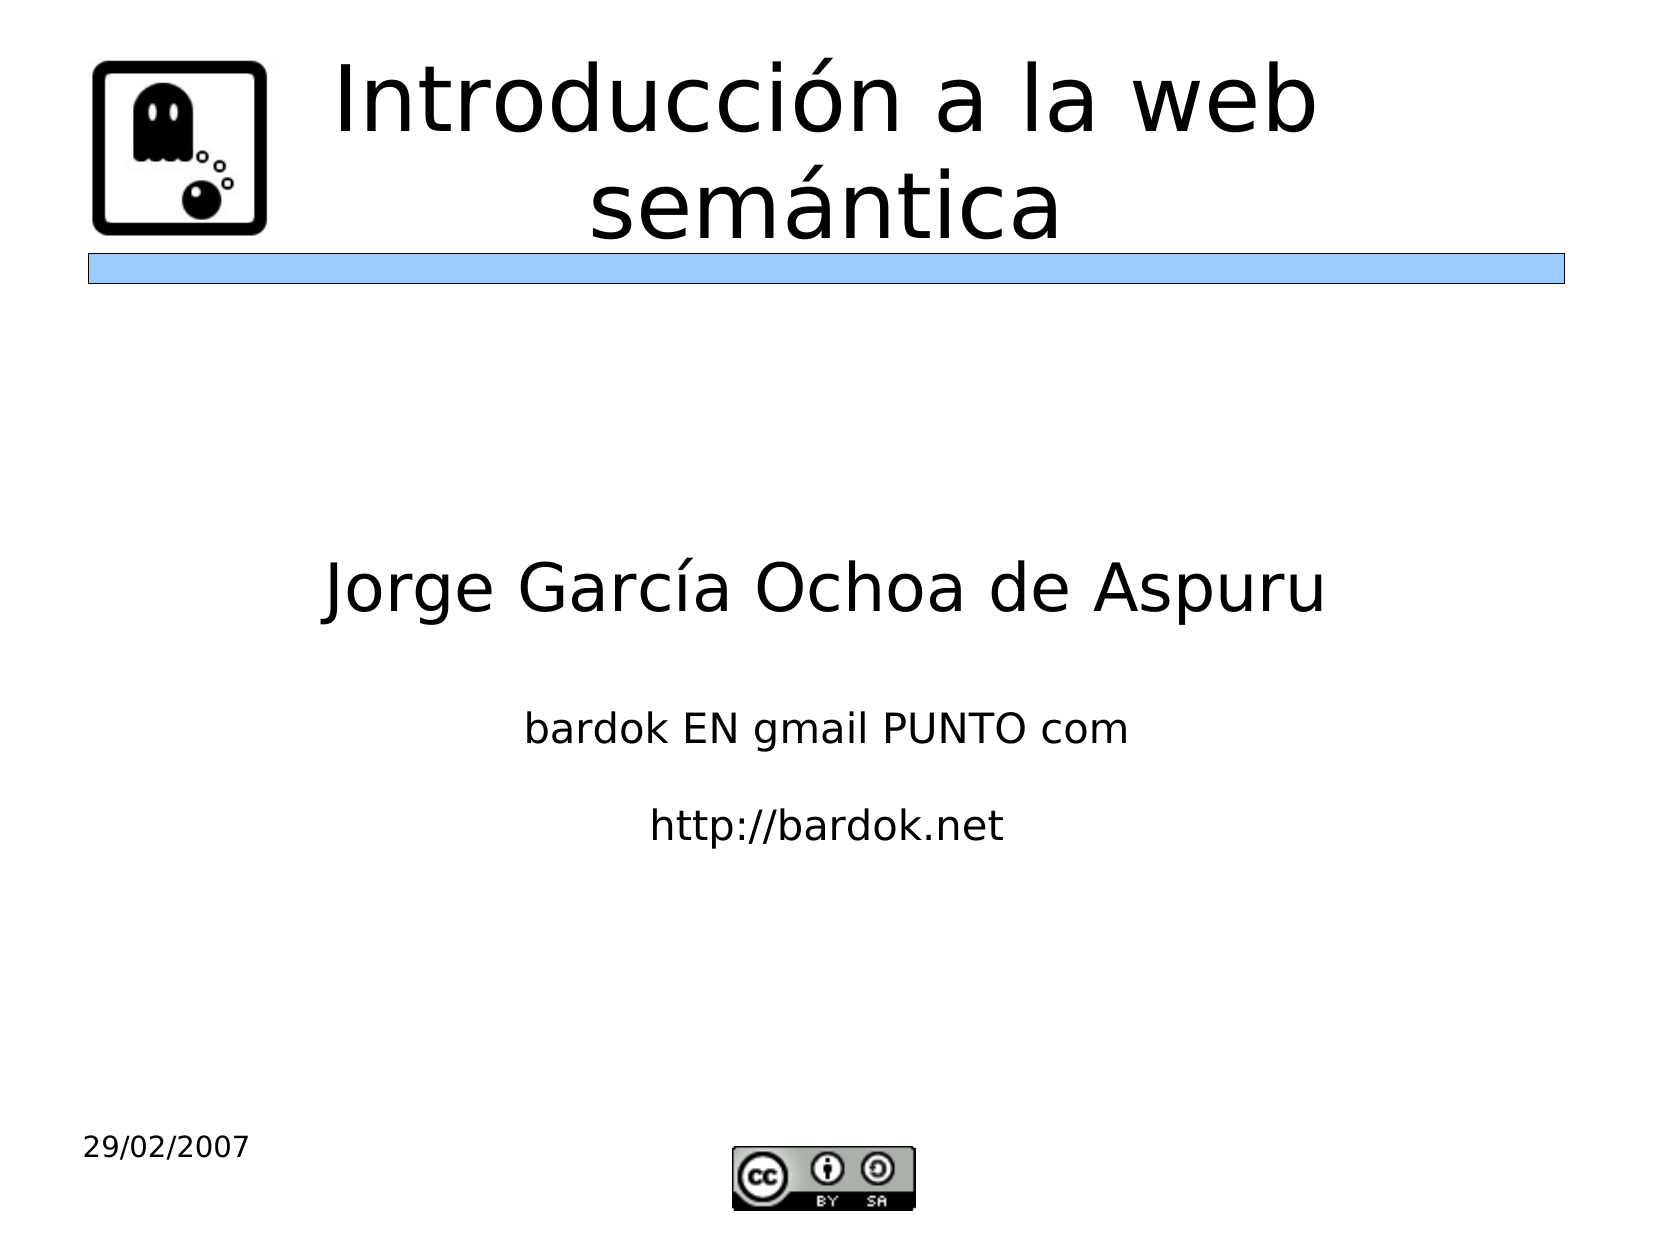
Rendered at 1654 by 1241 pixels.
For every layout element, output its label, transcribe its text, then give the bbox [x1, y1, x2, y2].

title Introducción a la web semántica [82, 45, 1571, 261]
picture [732, 1146, 916, 1211]
subtitle Jorge García Ochoa de Aspuru bardok EN gmail PUNTO com http://bardok.net [82, 290, 1571, 1109]
